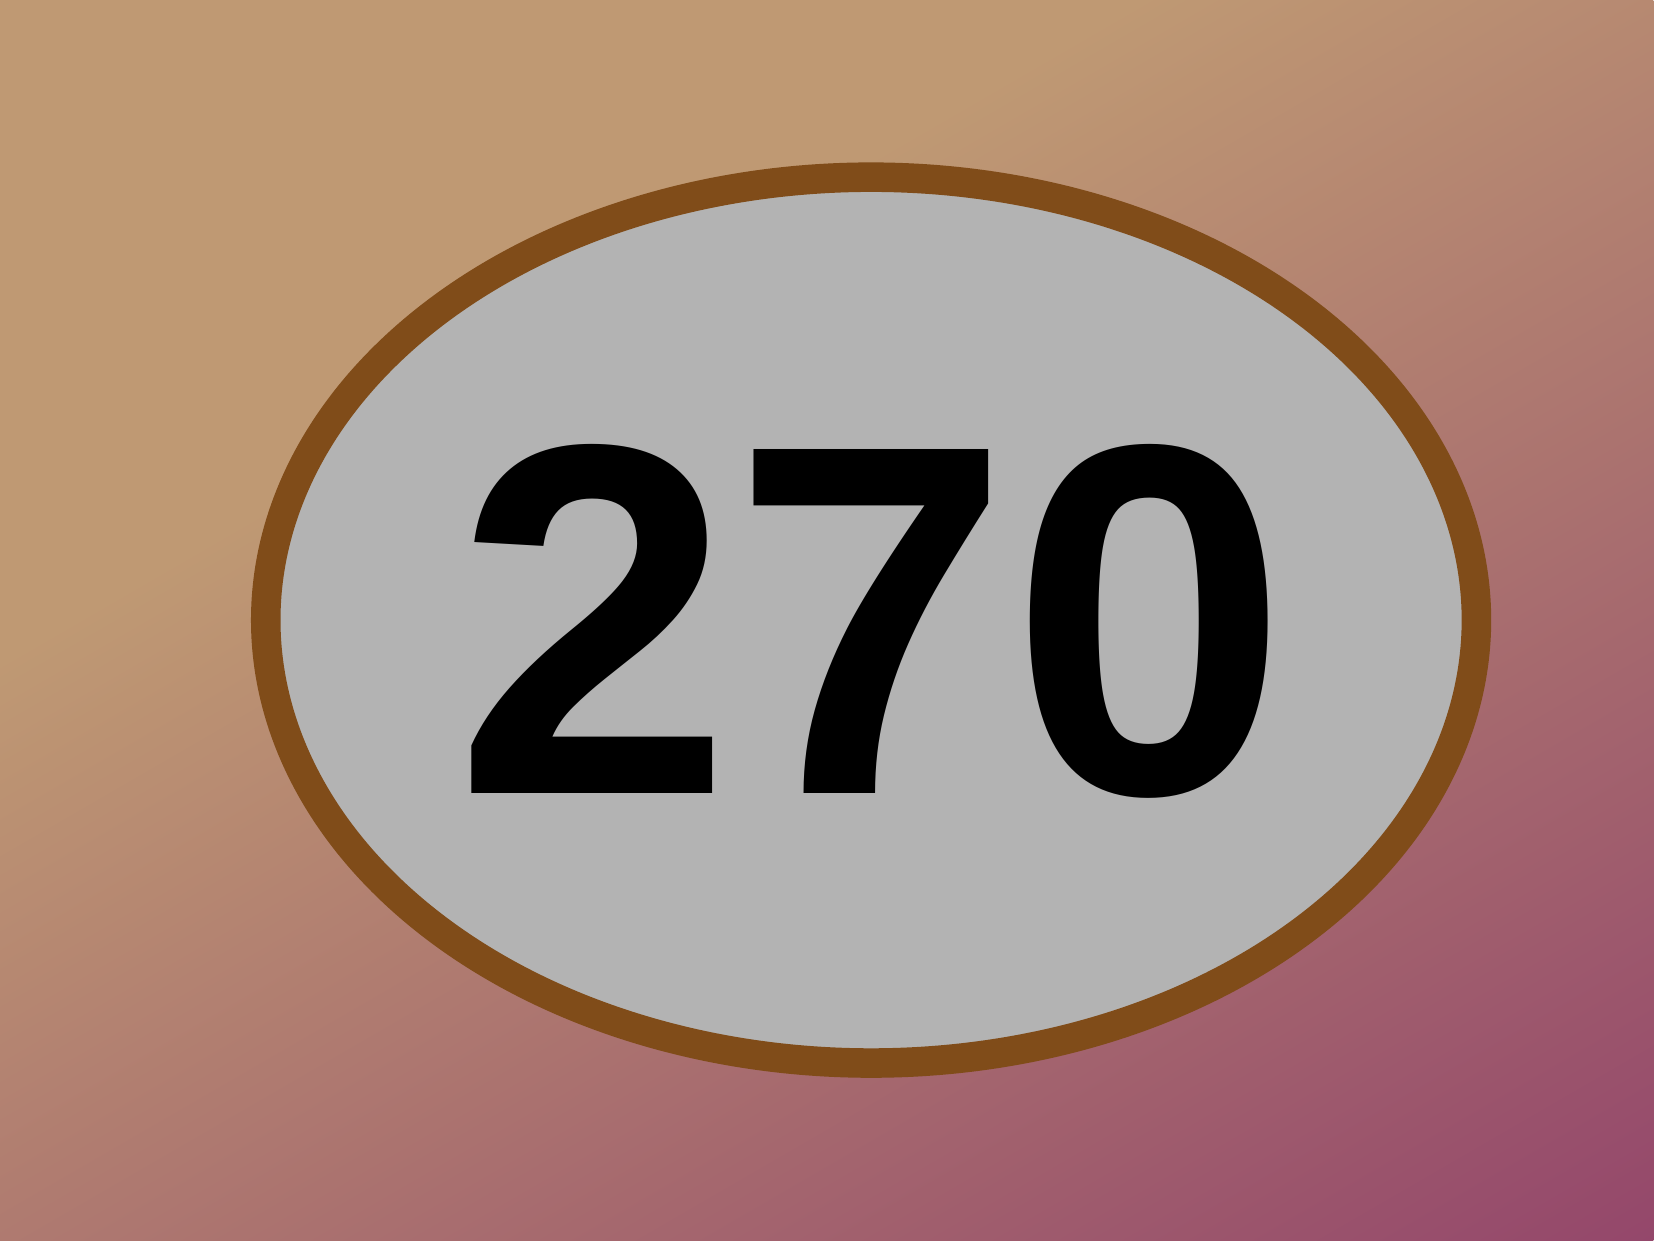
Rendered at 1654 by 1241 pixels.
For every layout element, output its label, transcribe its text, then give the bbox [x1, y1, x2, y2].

text_box 270 [265, 177, 1477, 1064]
